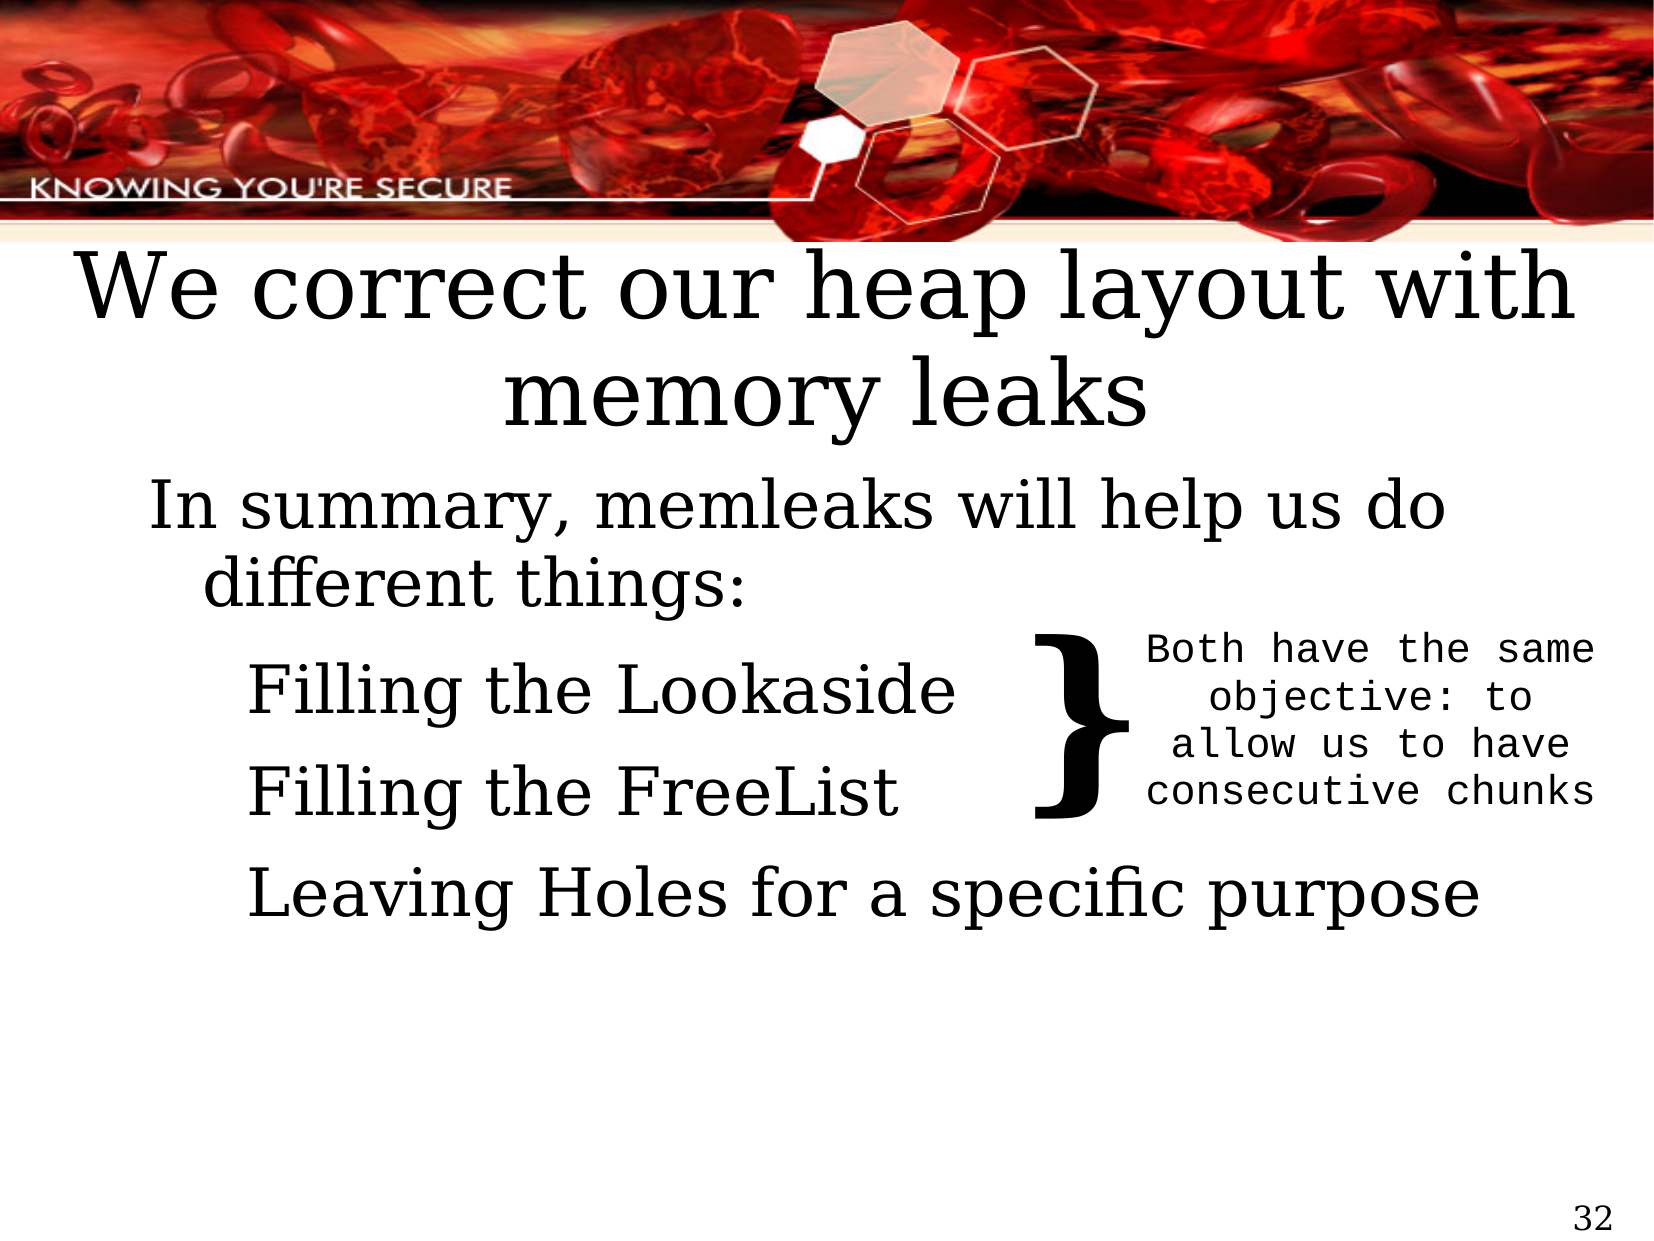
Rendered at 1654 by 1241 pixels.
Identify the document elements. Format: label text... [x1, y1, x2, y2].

text_box } [1017, 599, 1147, 835]
title We correct our heap layout with memory leaks [0, 233, 1654, 448]
list In summary, memleaks will help us do different things: Filling the Lookaside Filling the FreeList Leaving Holes for a specific purpose [131, 466, 1544, 1201]
picture [0, 0, 1654, 233]
text_box Both have the same objective: to allow us to have consecutive chunks [1140, 628, 1601, 808]
